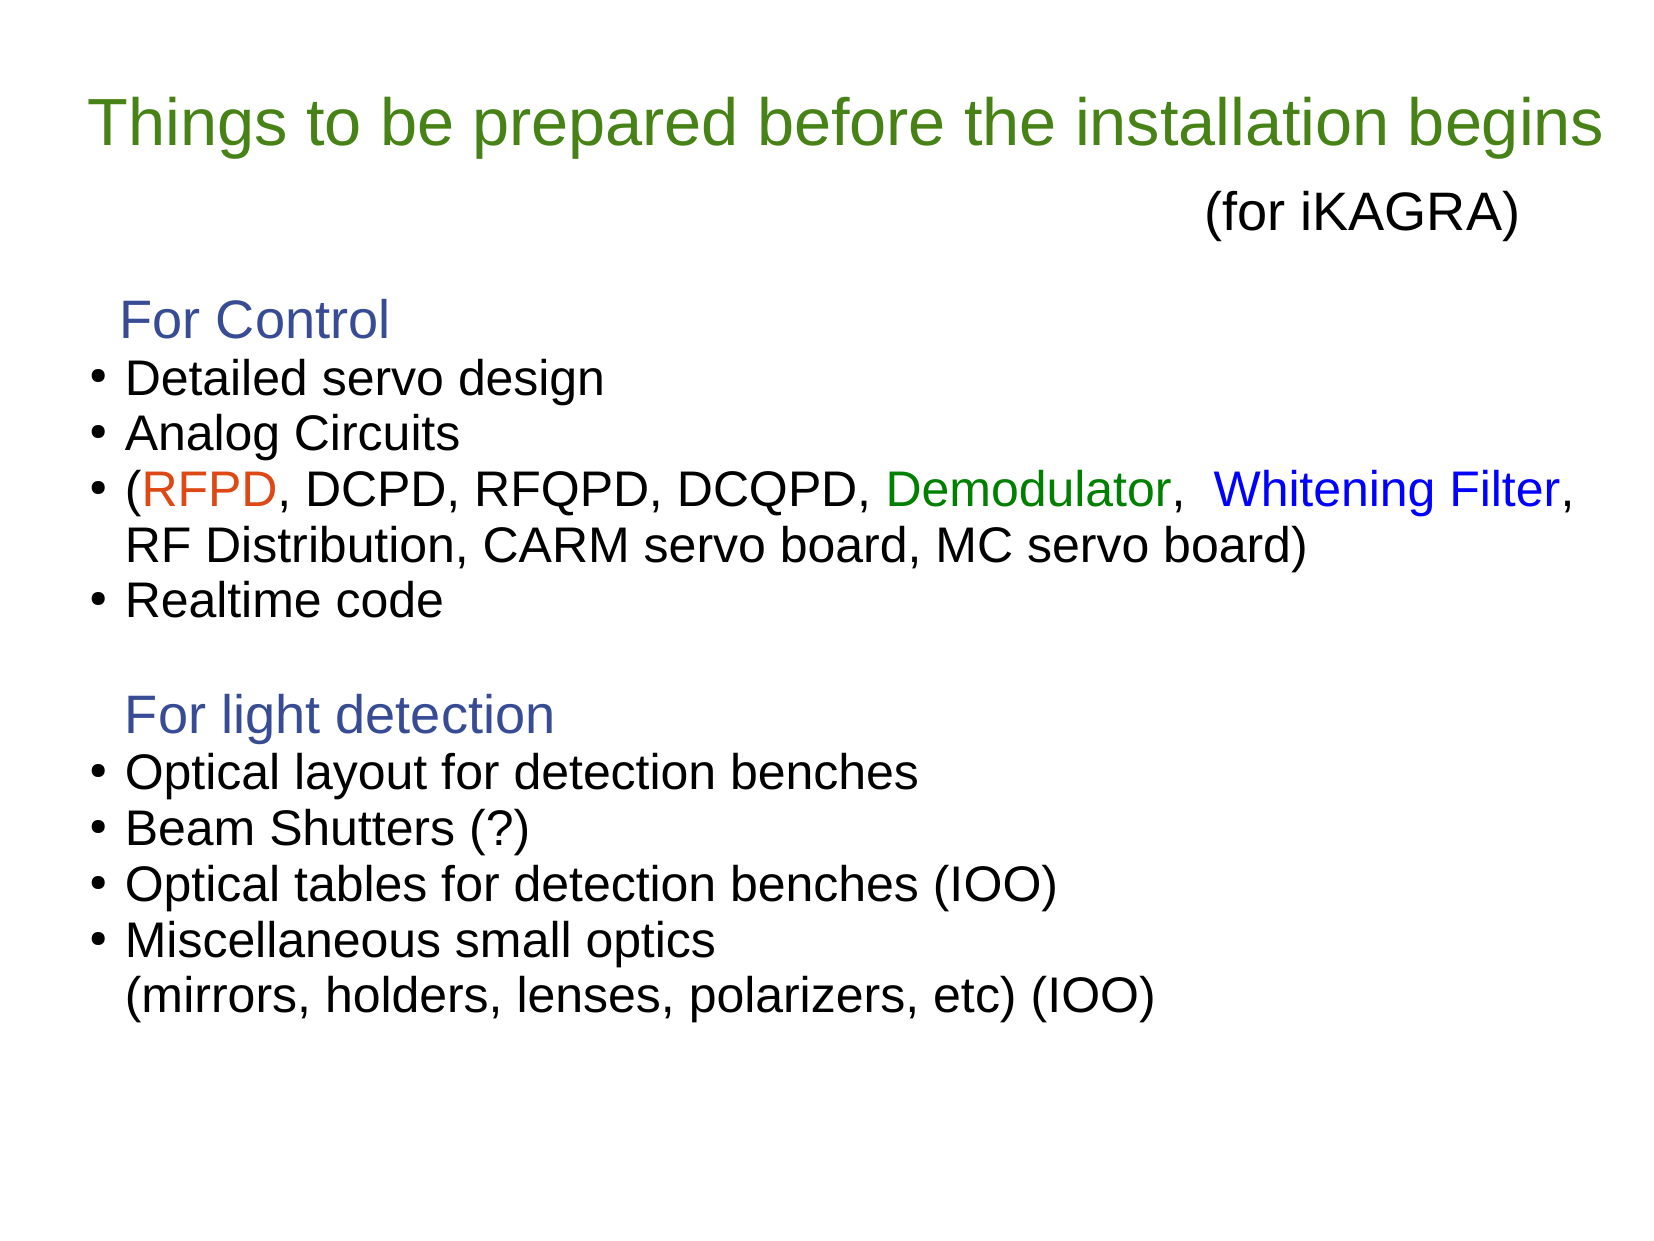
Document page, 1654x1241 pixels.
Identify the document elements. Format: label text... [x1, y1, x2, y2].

text_box (for iKAGRA) [1189, 174, 1536, 251]
text_box For Control Detailed servo design Analog Circuits (RFPD, DCPD, RFQPD, DCQPD, Demodulator, Whitening Filter, RF Distribution, CARM servo board, MC servo board) Realtime code For light detection Optical layout for detection benches Beam Shutters (?) Optical tables for detection benches (IOO) Miscellaneous small optics (mirrors, holders, lenses, polarizers, etc) (IOO) [74, 281, 1604, 1038]
text_box Things to be prepared before the installation begins [73, 77, 1628, 167]
